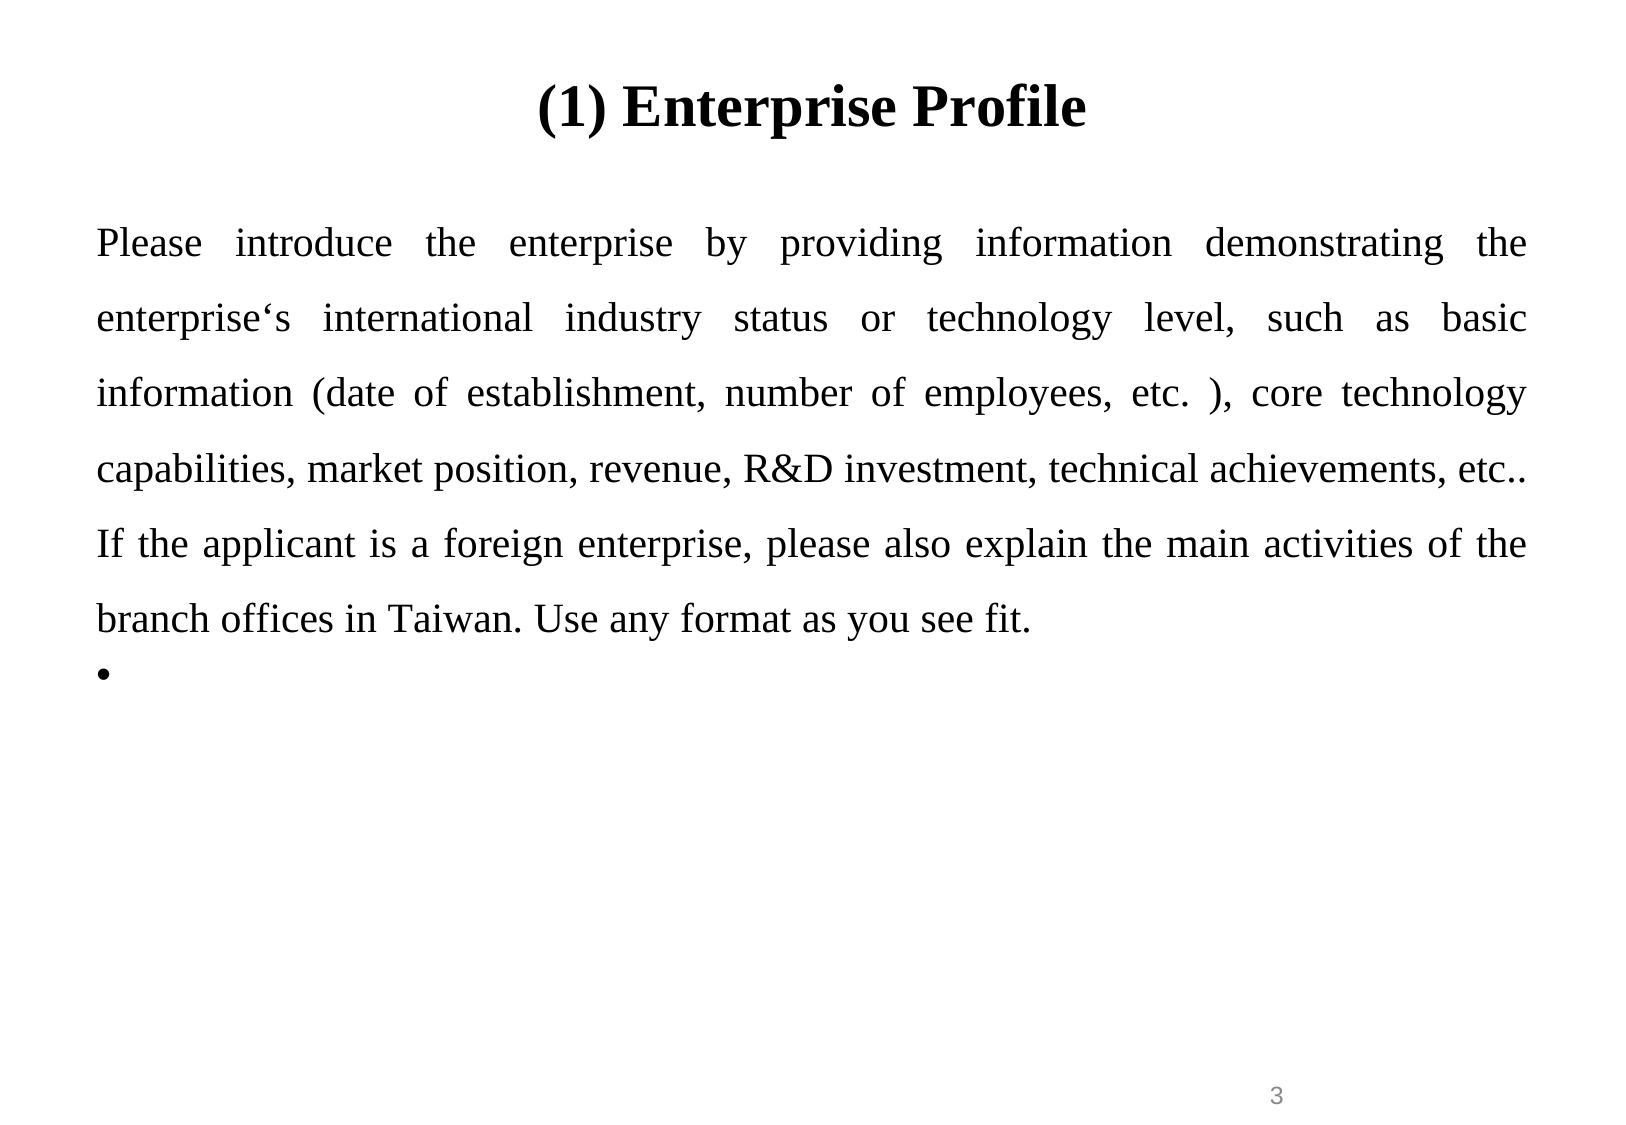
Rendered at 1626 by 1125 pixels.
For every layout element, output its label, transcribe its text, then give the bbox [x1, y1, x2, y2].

text_box 2 [1254, 1064, 1621, 1125]
title (1) Enterprise Profile [81, 45, 1544, 161]
list Please introduce the enterprise by providing information demonstrating the enterprise‘s international industry status or technology level, such as basic information (date of establishment, number of employees, etc. ), core technology capabilities, market position, revenue, R&D investment, technical achievements, etc.. If the applicant is a foreign enterprise, please also explain the main activities of the branch offices in Taiwan. Use any format as you see fit. [81, 182, 1544, 1043]
